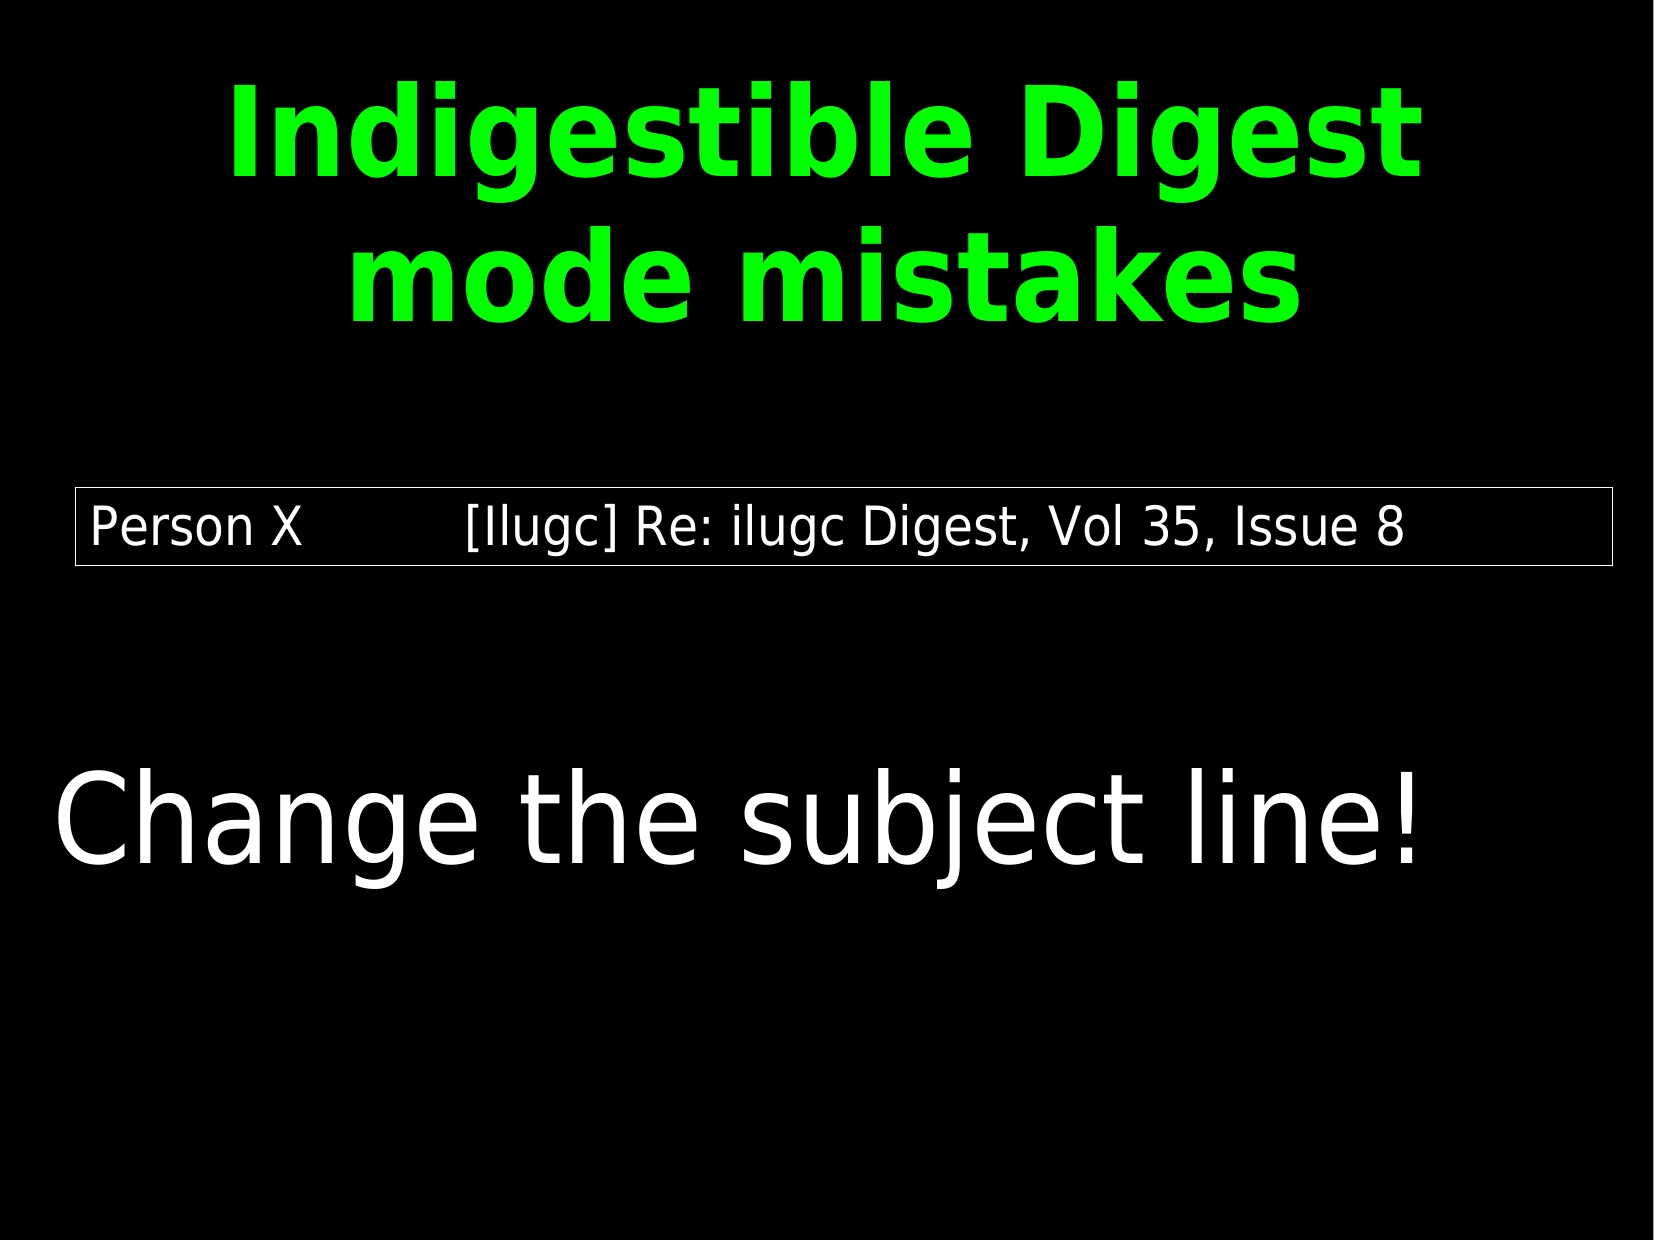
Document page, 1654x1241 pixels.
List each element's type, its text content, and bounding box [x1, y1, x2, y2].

text_box Change the subject line! [37, 739, 1613, 901]
text_box Indigestible Digest mode mistakes [112, 52, 1538, 360]
text_box Person X [Ilugc] Re: ilugc Digest, Vol 35, Issue 8 [75, 487, 1613, 566]
